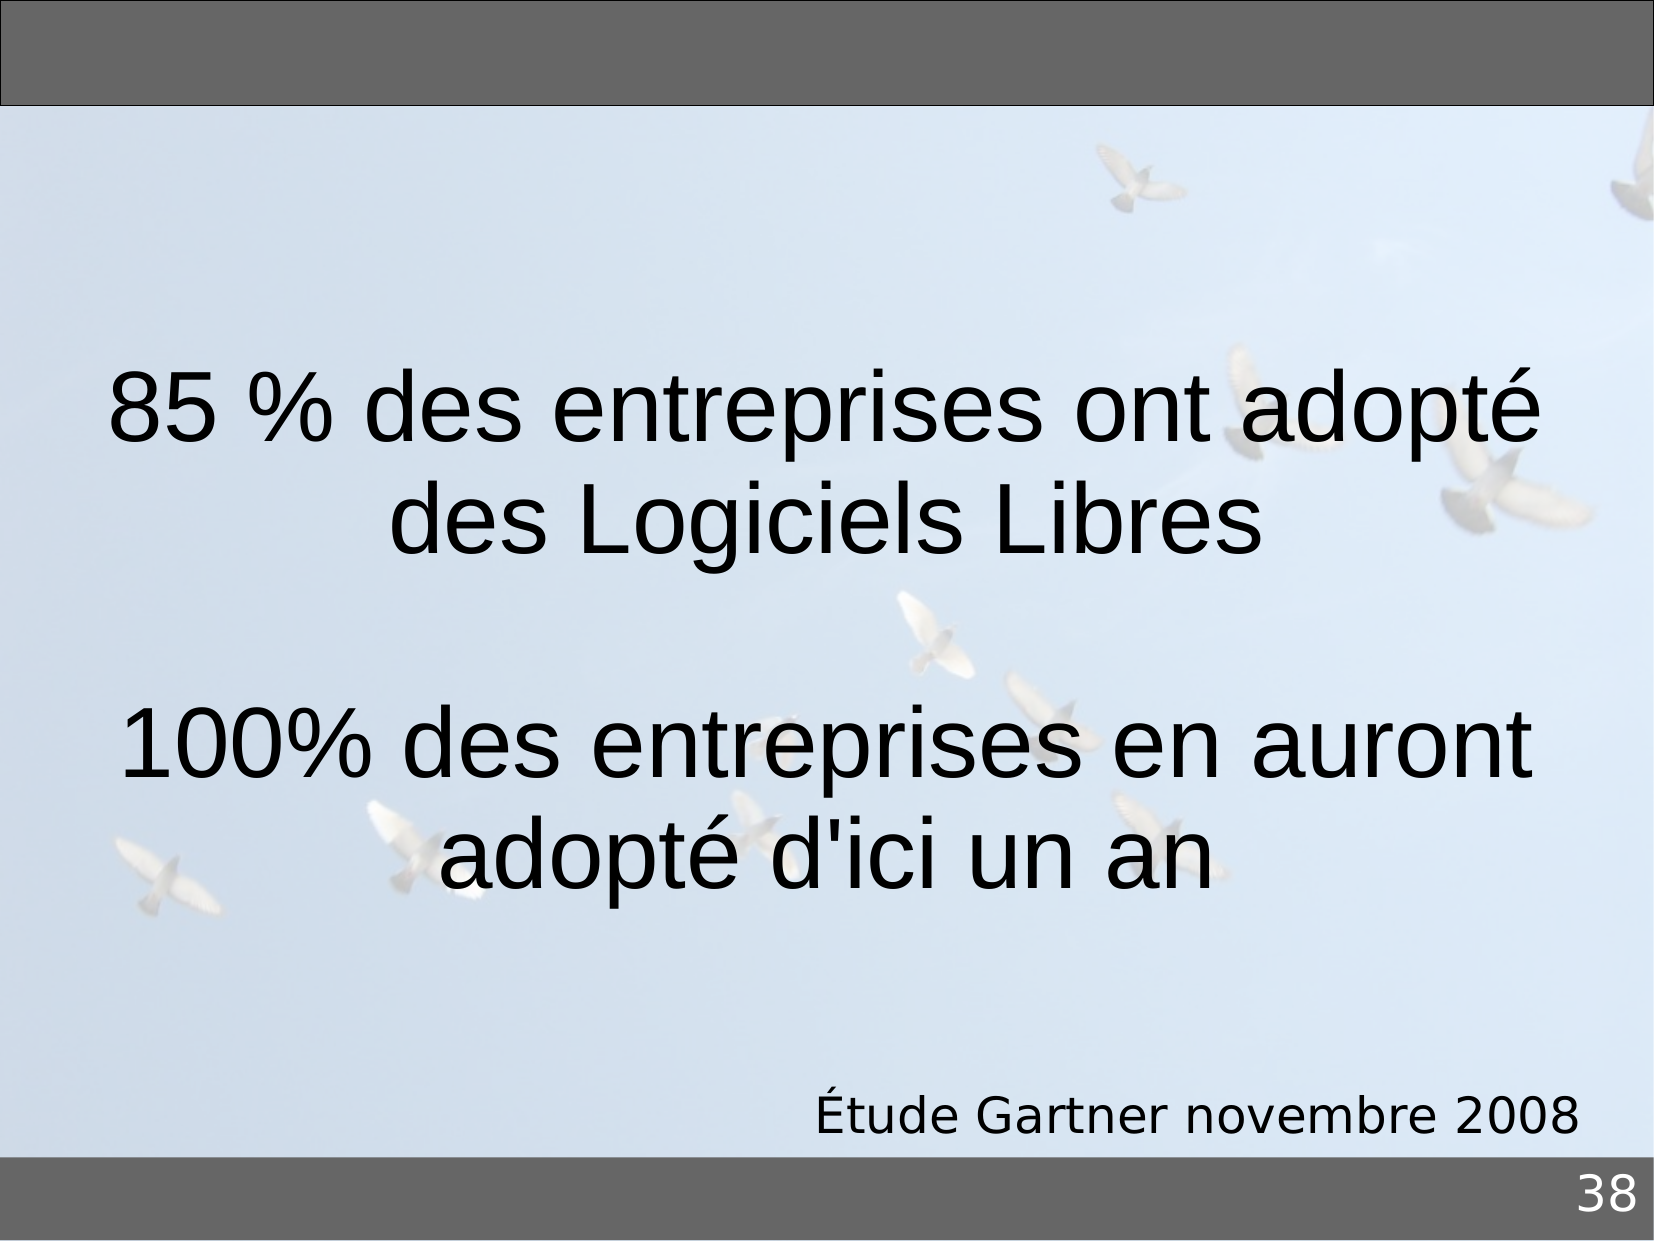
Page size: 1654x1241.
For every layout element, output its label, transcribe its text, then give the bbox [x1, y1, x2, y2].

text_box Étude Gartner novembre 2008 [800, 1080, 1654, 1154]
subtitle 85 % des entreprises ont adopté des Logiciels Libres 100% des entreprises en auront adopté d'ici un an [82, 160, 1571, 1102]
